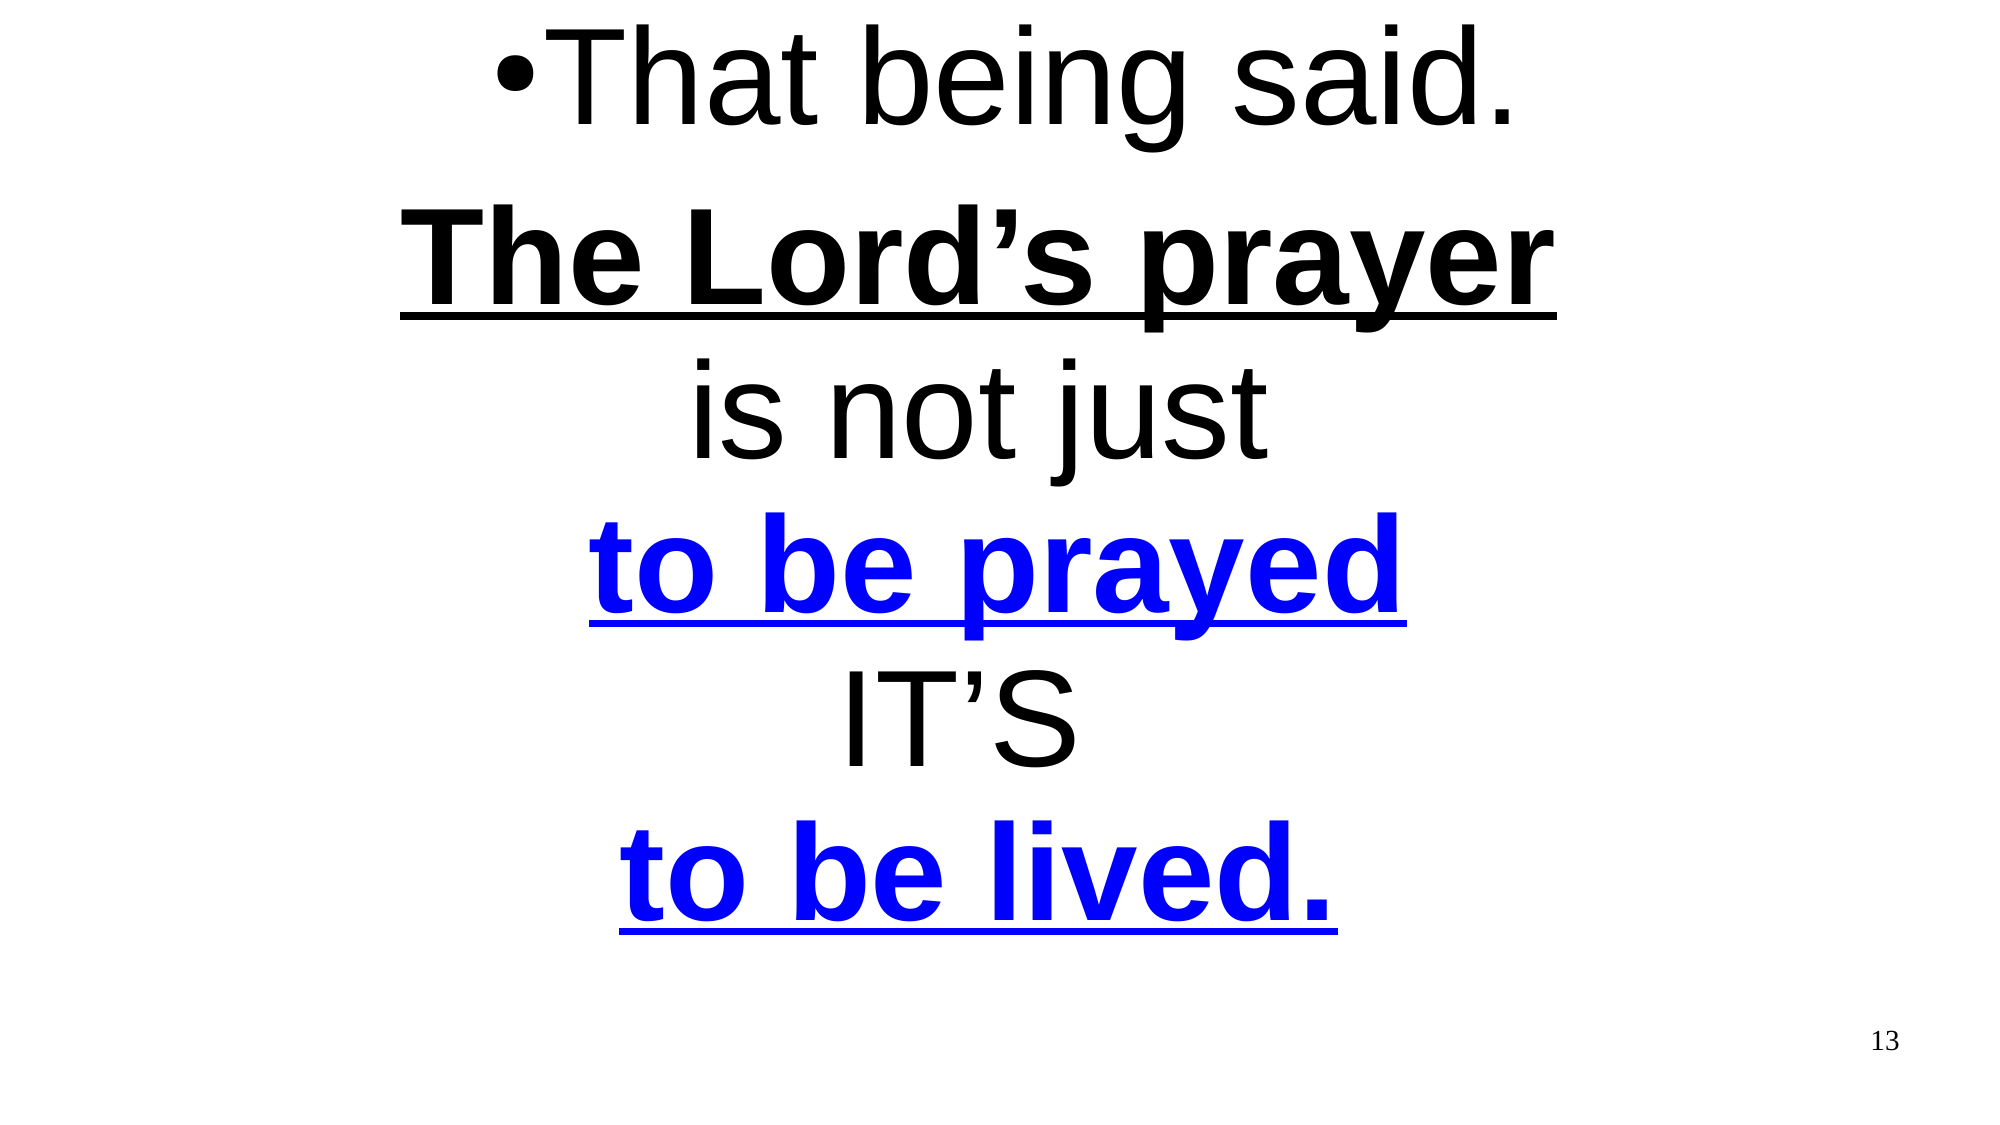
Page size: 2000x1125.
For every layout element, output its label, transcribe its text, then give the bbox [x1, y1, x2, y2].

list That being said. The Lord’s prayer is not just to be prayed IT’S to be lived. [0, 0, 1996, 1123]
